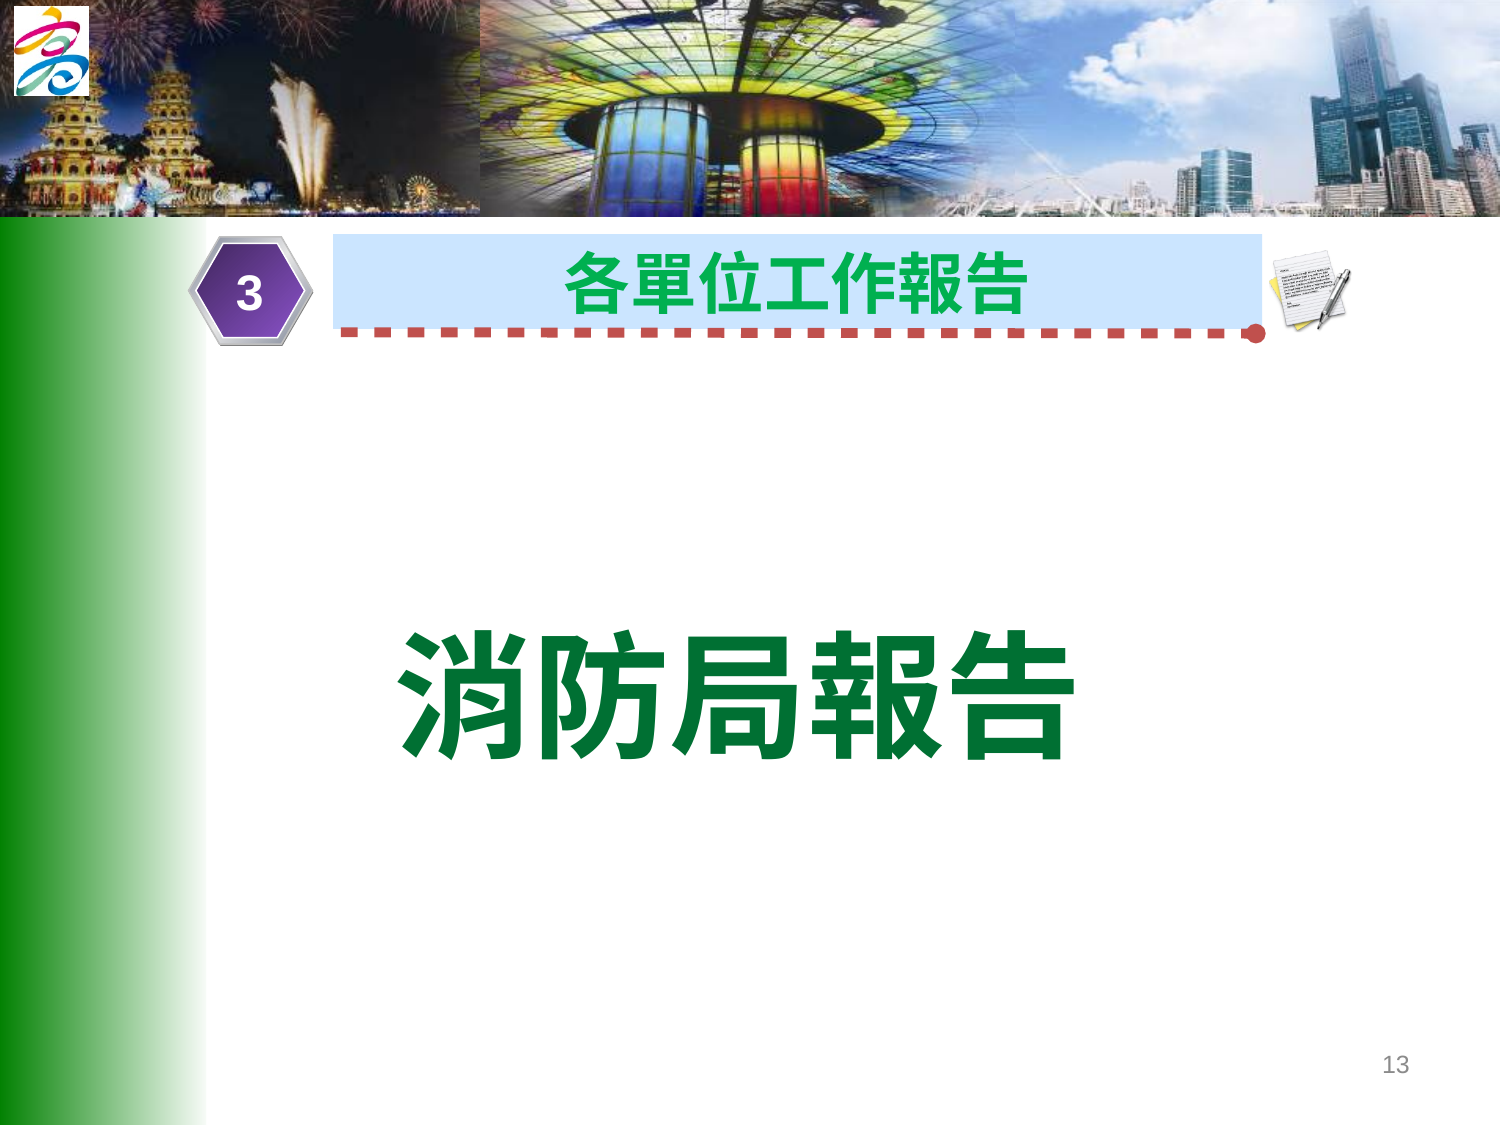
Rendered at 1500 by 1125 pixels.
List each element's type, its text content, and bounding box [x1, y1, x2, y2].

picture [0, 0, 1500, 217]
text_box 3 [220, 253, 279, 328]
picture [1268, 249, 1352, 333]
text_box 各單位工作報告 [333, 234, 1263, 329]
slide_number <編號> [1352, 1024, 1425, 1103]
text_box [188, 236, 314, 346]
title 消防局報告 [88, 385, 1388, 1000]
